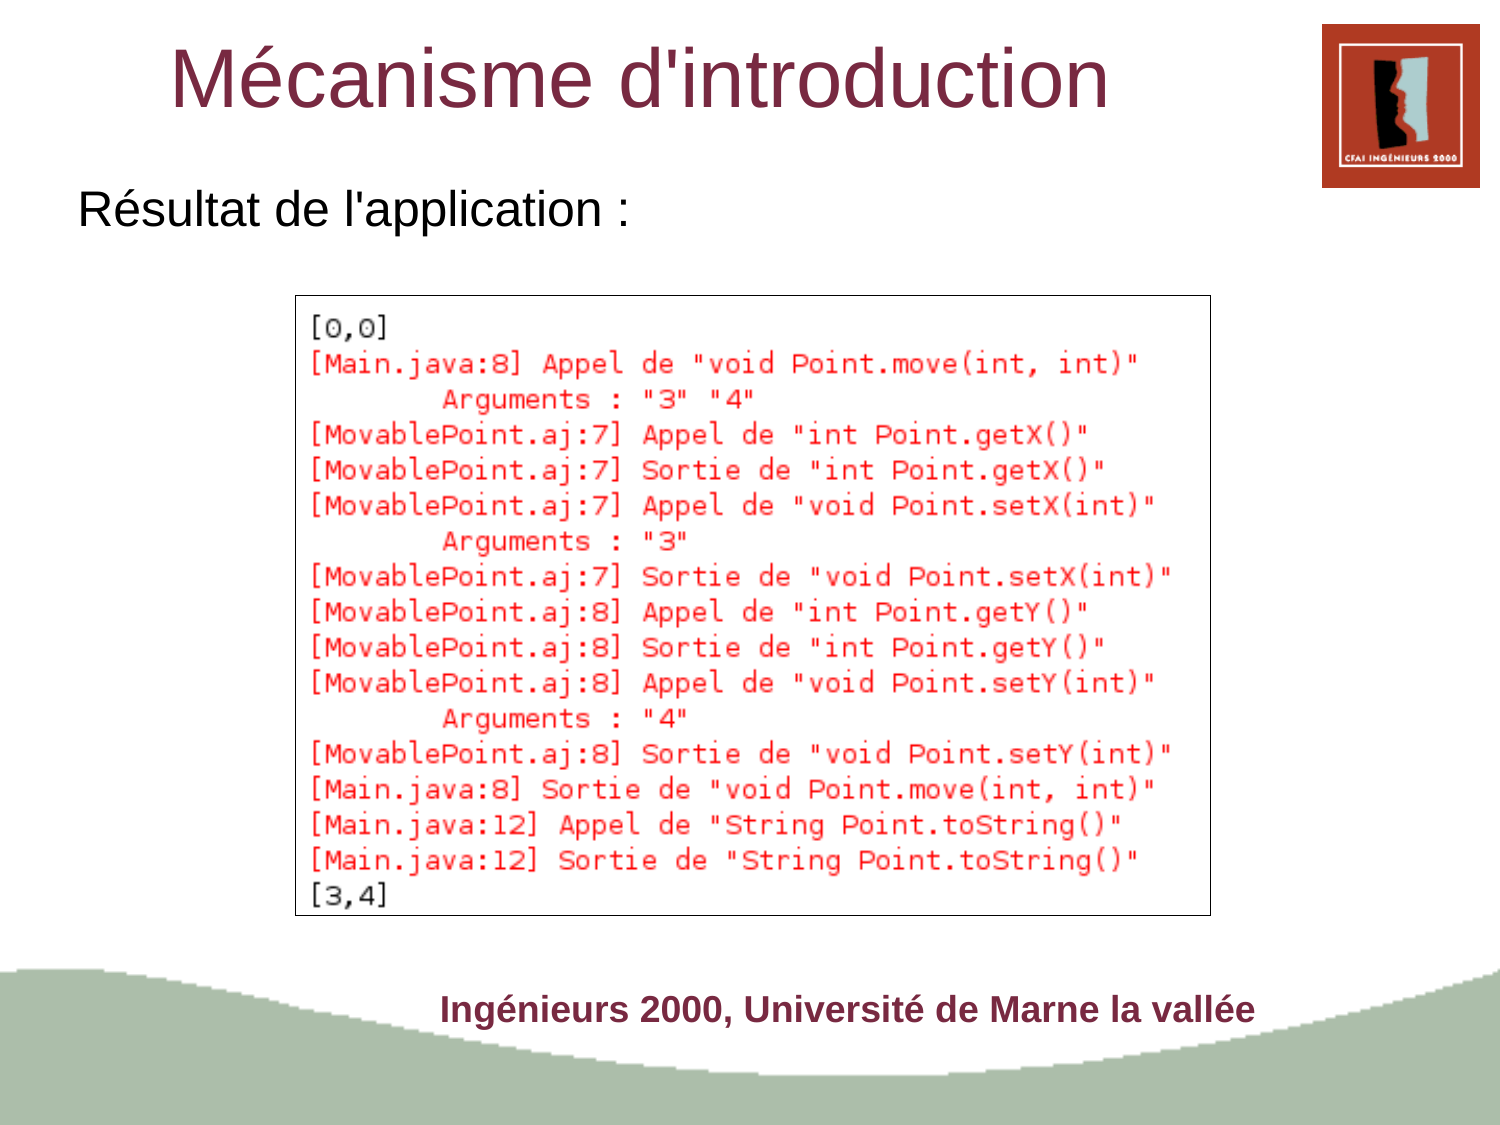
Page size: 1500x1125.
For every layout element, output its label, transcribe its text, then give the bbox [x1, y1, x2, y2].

title Mécanisme d'introduction [0, 0, 1281, 178]
picture [296, 311, 1210, 915]
picture [1322, 24, 1480, 188]
picture [0, 887, 1500, 1125]
text_box Résultat de l'application : [77, 177, 632, 233]
